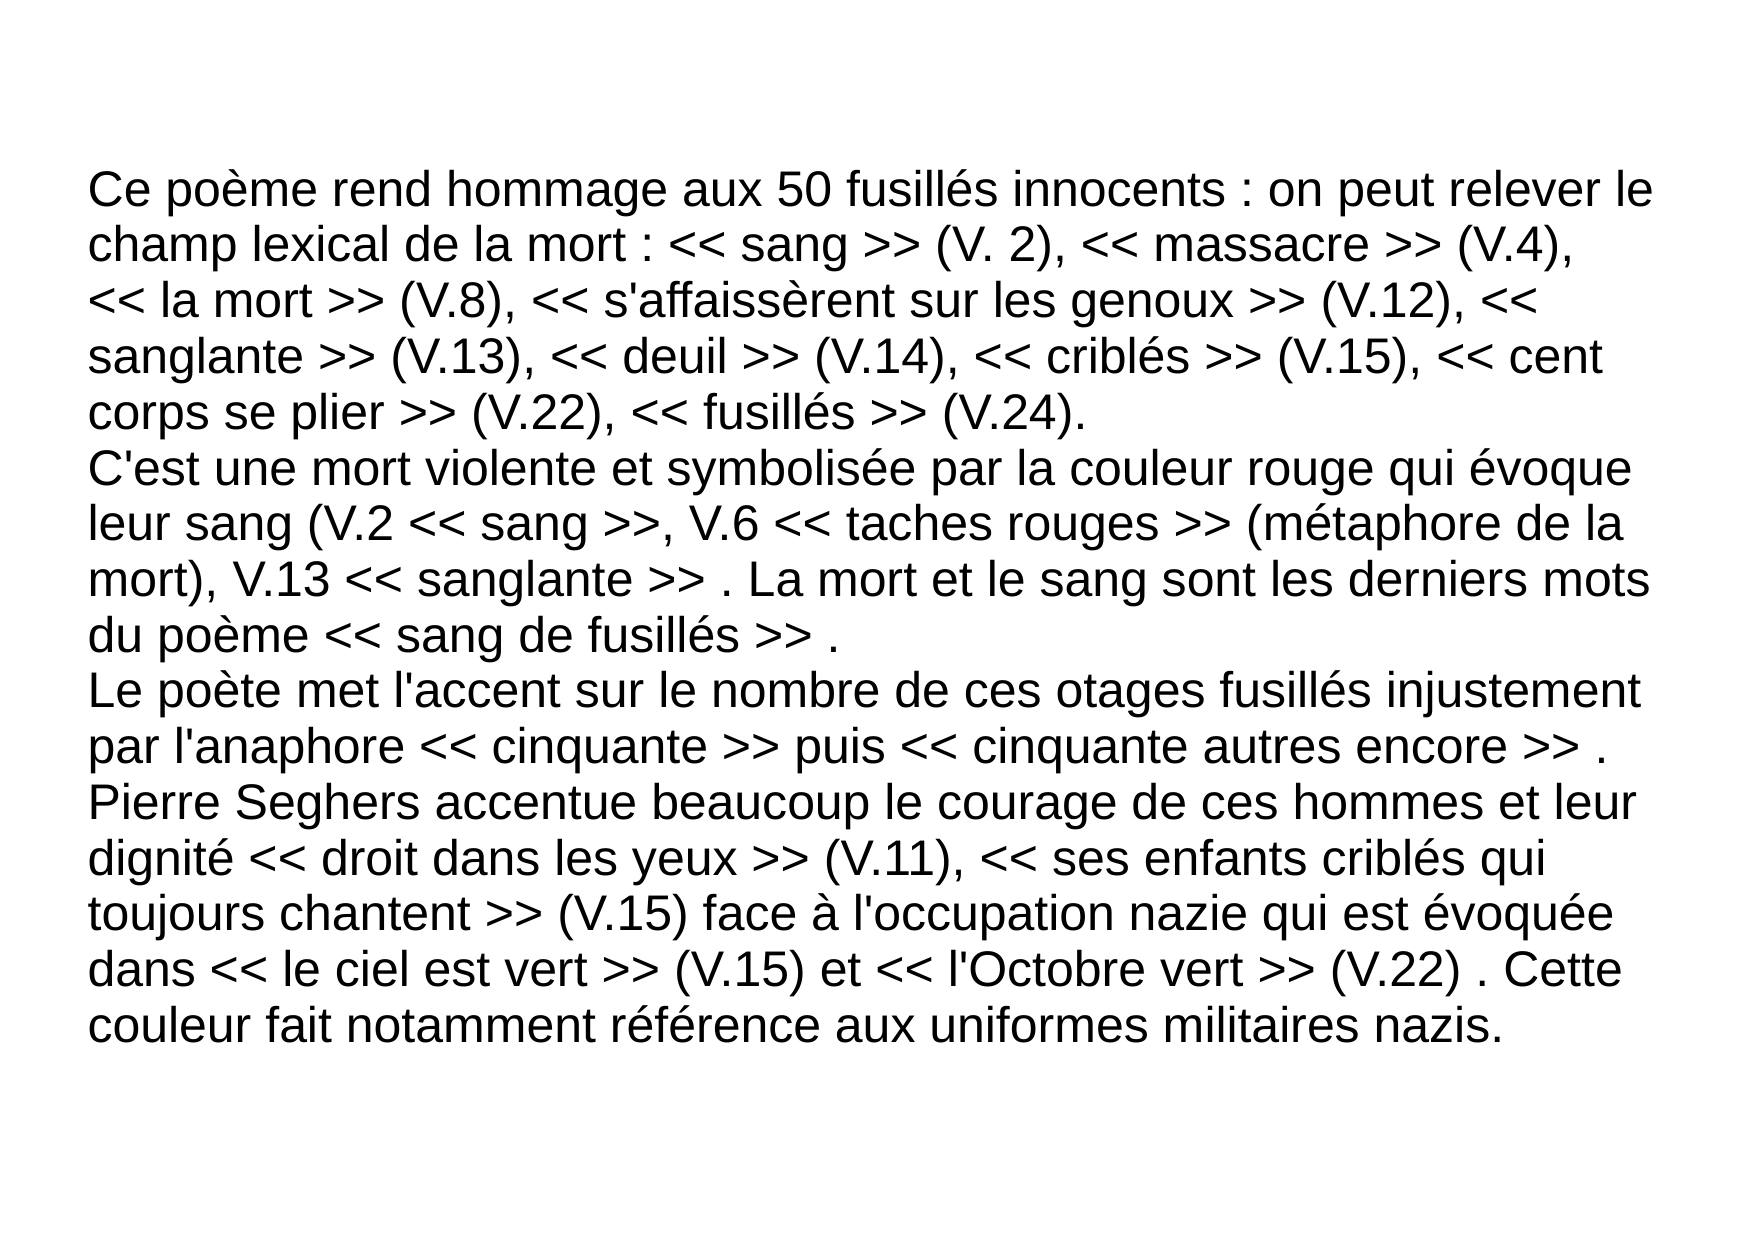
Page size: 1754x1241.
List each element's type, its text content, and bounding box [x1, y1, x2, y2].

subtitle Ce poème rend hommage aux 50 fusillés innocents : on peut relever le champ lexical de la mort : << sang >> (V. 2), << massacre >> (V.4), << la mort >> (V.8), << s'affaissèrent sur les genoux >> (V.12), << sanglante >> (V.13), << deuil >> (V.14), << criblés >> (V.15), << cent corps se plier >> (V.22), << fusillés >> (V.24). C'est une mort violente et symbolisée par la couleur rouge qui évoque leur sang (V.2 << sang >>, V.6 << taches rouges >> (métaphore de la mort), V.13 << sanglante >> . La mort et le sang sont les derniers mots du poème << sang de fusillés >> . Le poète met l'accent sur le nombre de ces otages fusillés injustement par l'anaphore << cinquante >> puis << cinquante autres encore >> . Pierre Seghers accentue beaucoup le courage de ces hommes et leur dignité << droit dans les yeux >> (V.11), << ses enfants criblés qui toujours chantent >> (V.15) face à l'occupation nazie qui est évoquée dans << le ciel est vert >> (V.15) et << l'Octobre vert >> (V.22) . Cette couleur fait notamment référence aux uniformes militaires nazis. [87, 49, 1667, 1109]
